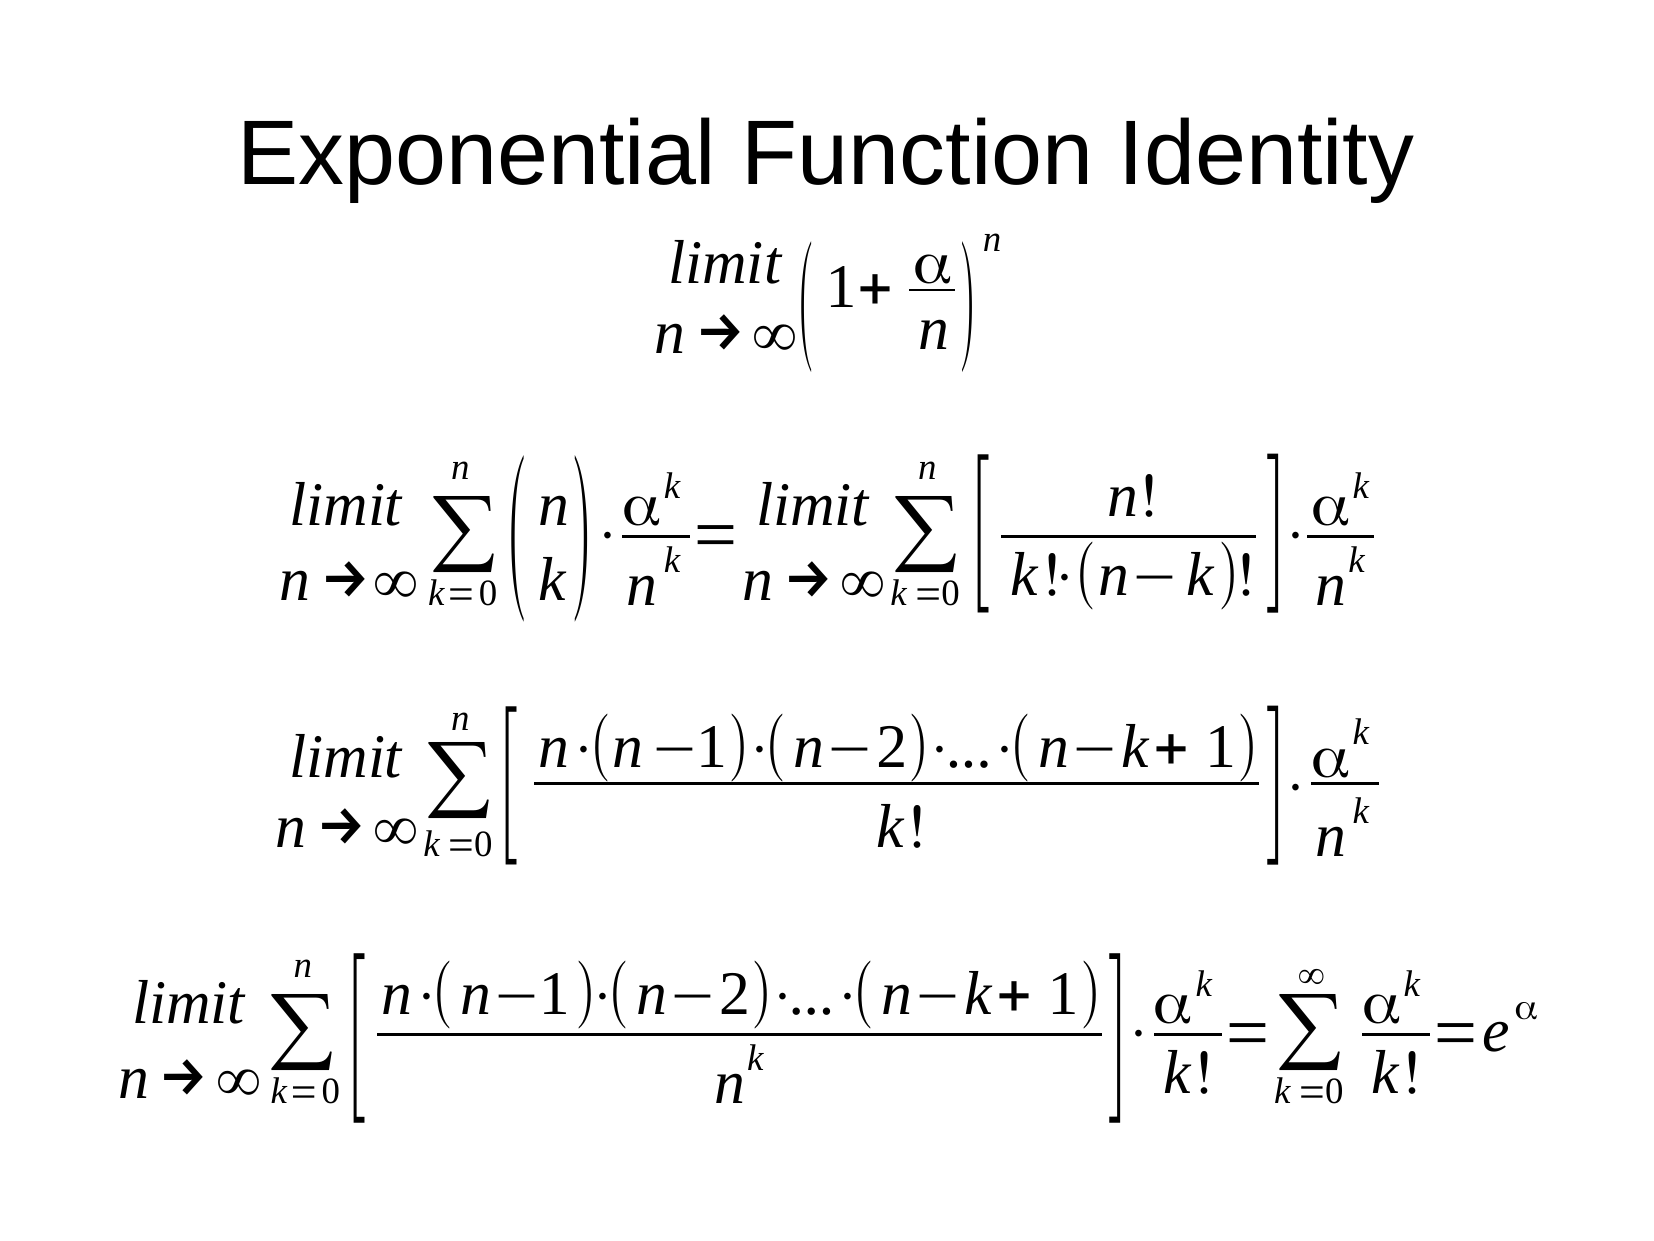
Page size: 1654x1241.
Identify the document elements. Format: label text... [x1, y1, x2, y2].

title Exponential Function Identity [82, 49, 1571, 257]
chart [99, 218, 1554, 1126]
